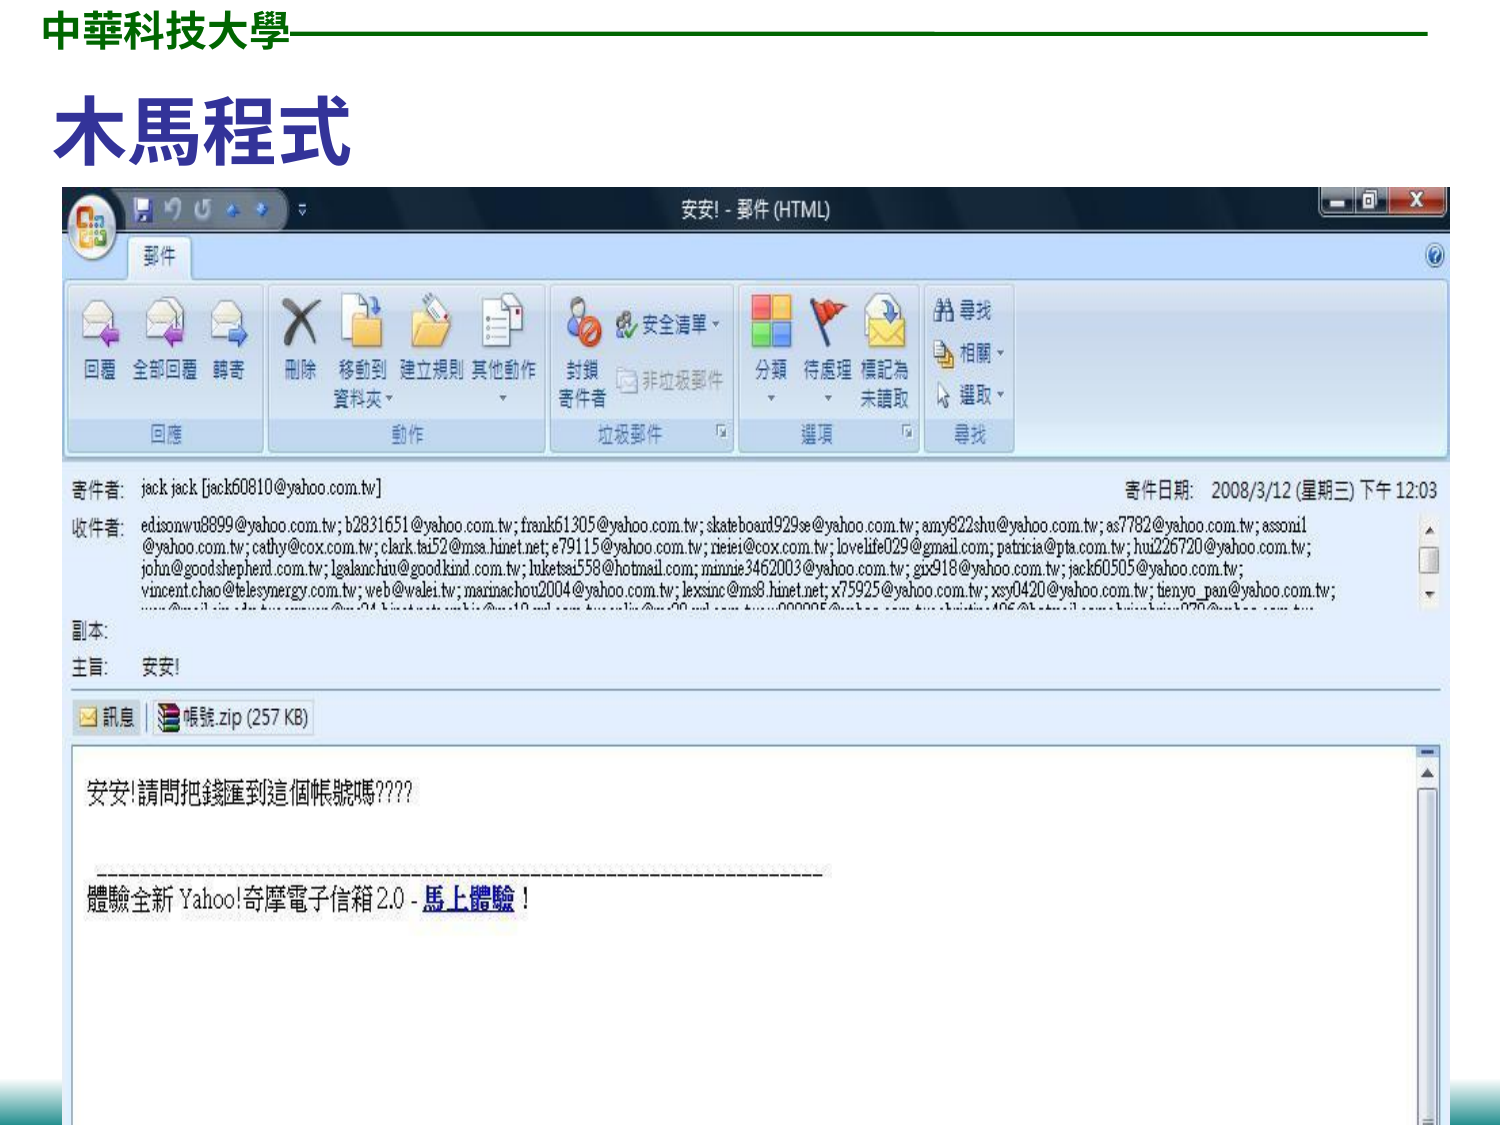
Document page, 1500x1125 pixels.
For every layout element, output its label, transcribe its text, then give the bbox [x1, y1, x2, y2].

picture [62, 187, 1450, 1125]
text_box 木馬程式 [38, 88, 650, 184]
